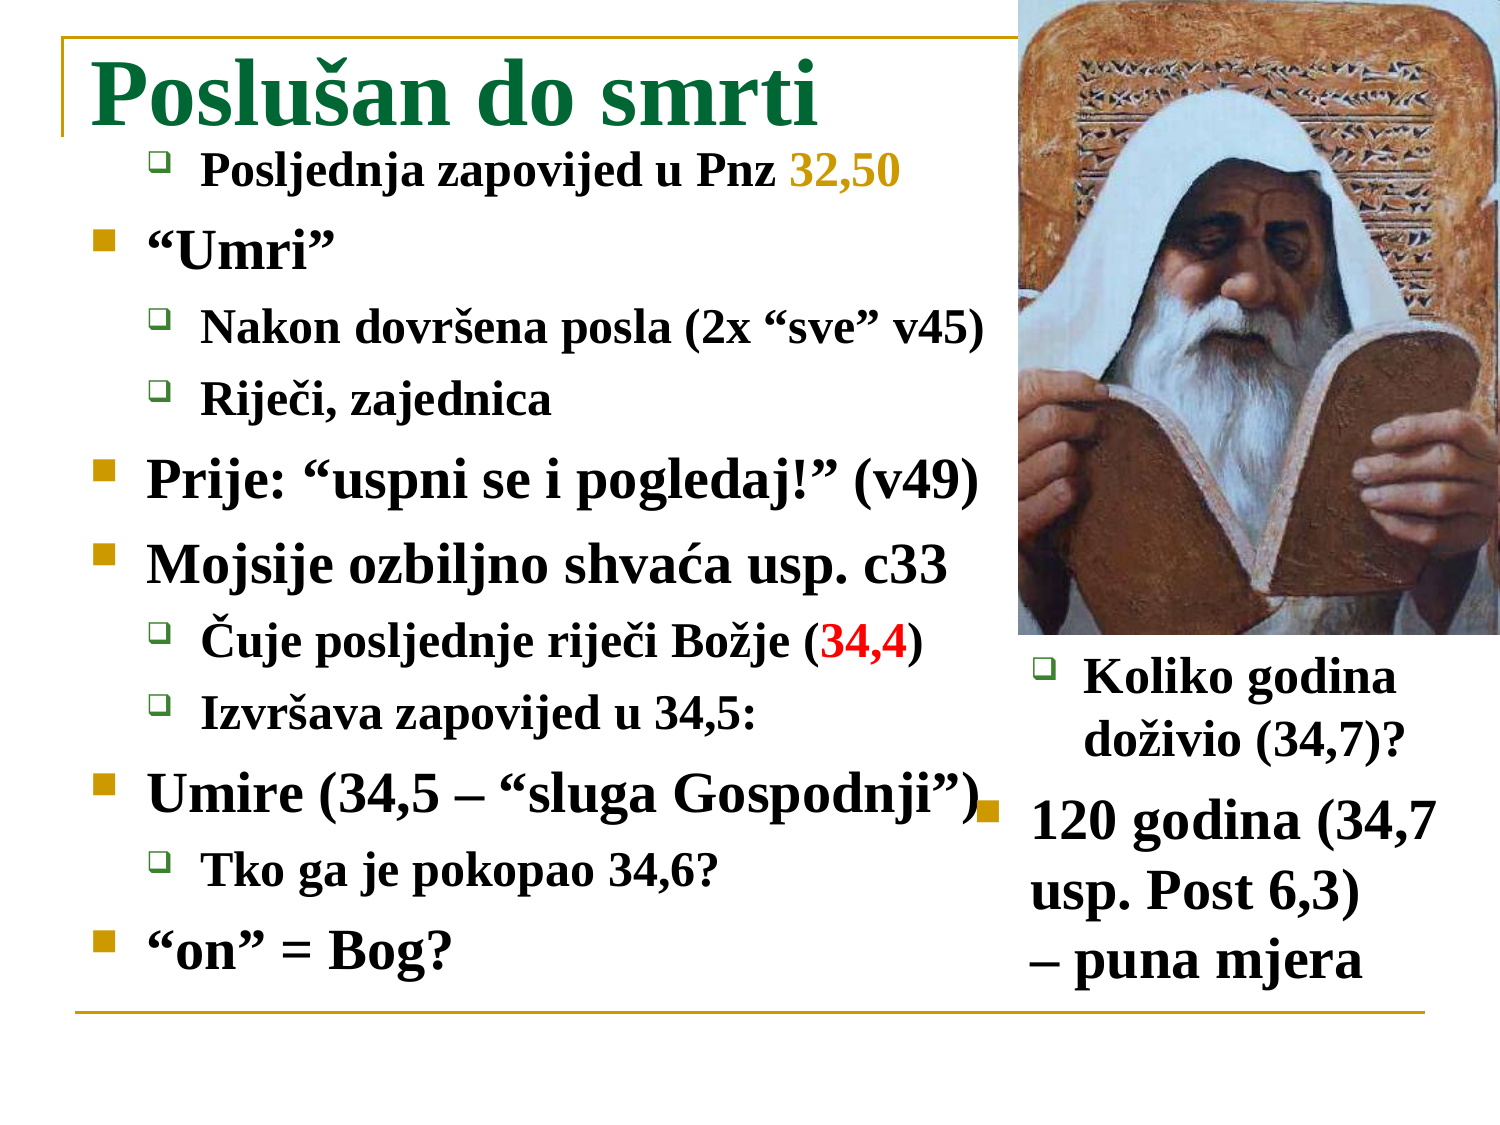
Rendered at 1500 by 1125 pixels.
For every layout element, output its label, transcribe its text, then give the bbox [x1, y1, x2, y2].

picture [1018, 0, 1500, 634]
title Poslušan do smrti [75, 22, 1018, 128]
list Koliko godina doživio (34,7)? 120 godina (34,7 usp. Post 6,3) – puna mjera [959, 634, 1500, 1012]
list Posljednja zapovijed u Pnz 32,50 “Umri” Nakon dovršena posla (2x “sve” v45) Riječi, zajednica Prije: “uspni se i pogledaj!” (v49) Mojsije ozbiljno shvaća usp. c33 Čuje posljednje riječi Božje (34,4) Izvršava zapovijed u 34,5: Umire (34,5 – “sluga Gospodnji”) Tko ga je pokopao 34,6? “on” = Bog? [75, 128, 1018, 1012]
